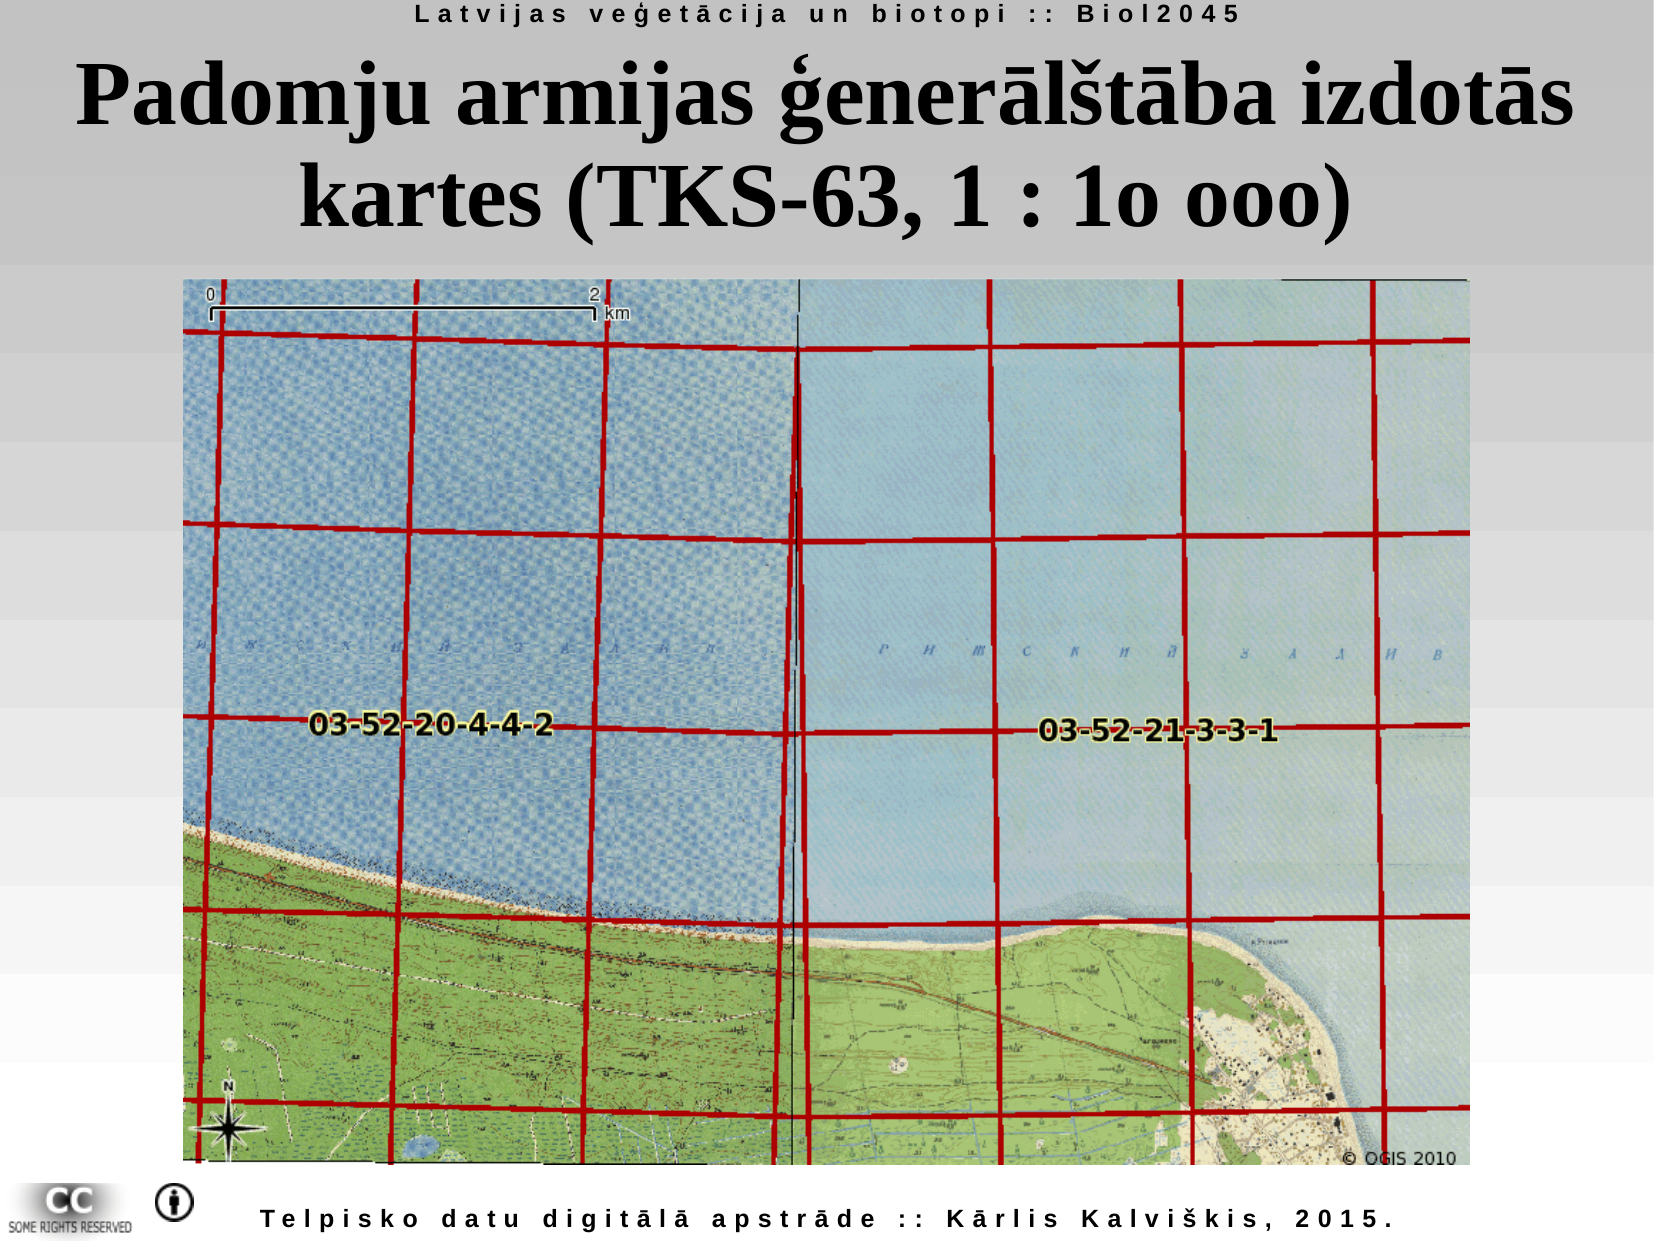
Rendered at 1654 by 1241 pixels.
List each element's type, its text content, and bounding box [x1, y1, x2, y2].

title Padomju armijas ģenerālštāba izdotās kartes (TKS-63, 1 : 1o ooo) [0, 1, 1654, 287]
picture [0, 278, 1654, 1241]
